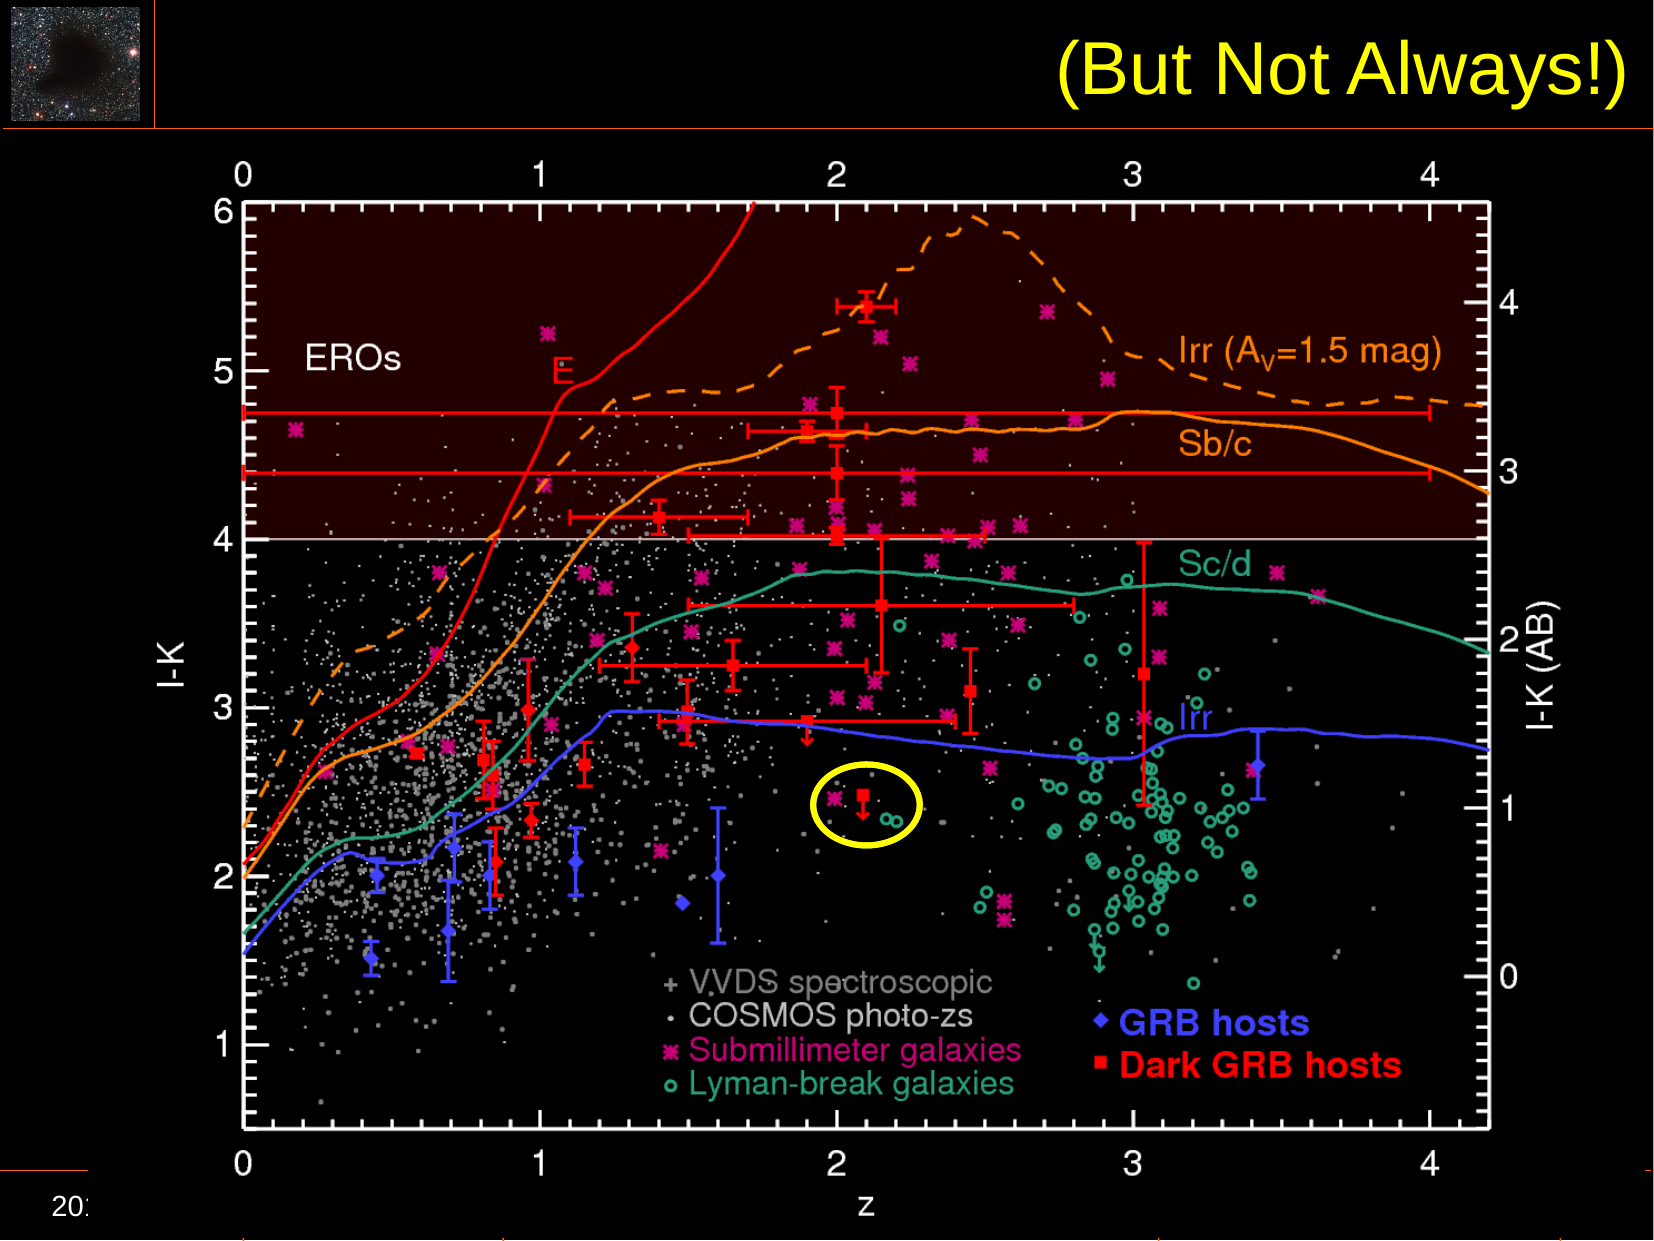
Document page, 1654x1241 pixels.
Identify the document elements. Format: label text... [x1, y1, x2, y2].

title (But Not Always!) [225, 17, 1631, 119]
picture [11, 7, 140, 121]
picture [88, 150, 1645, 1238]
